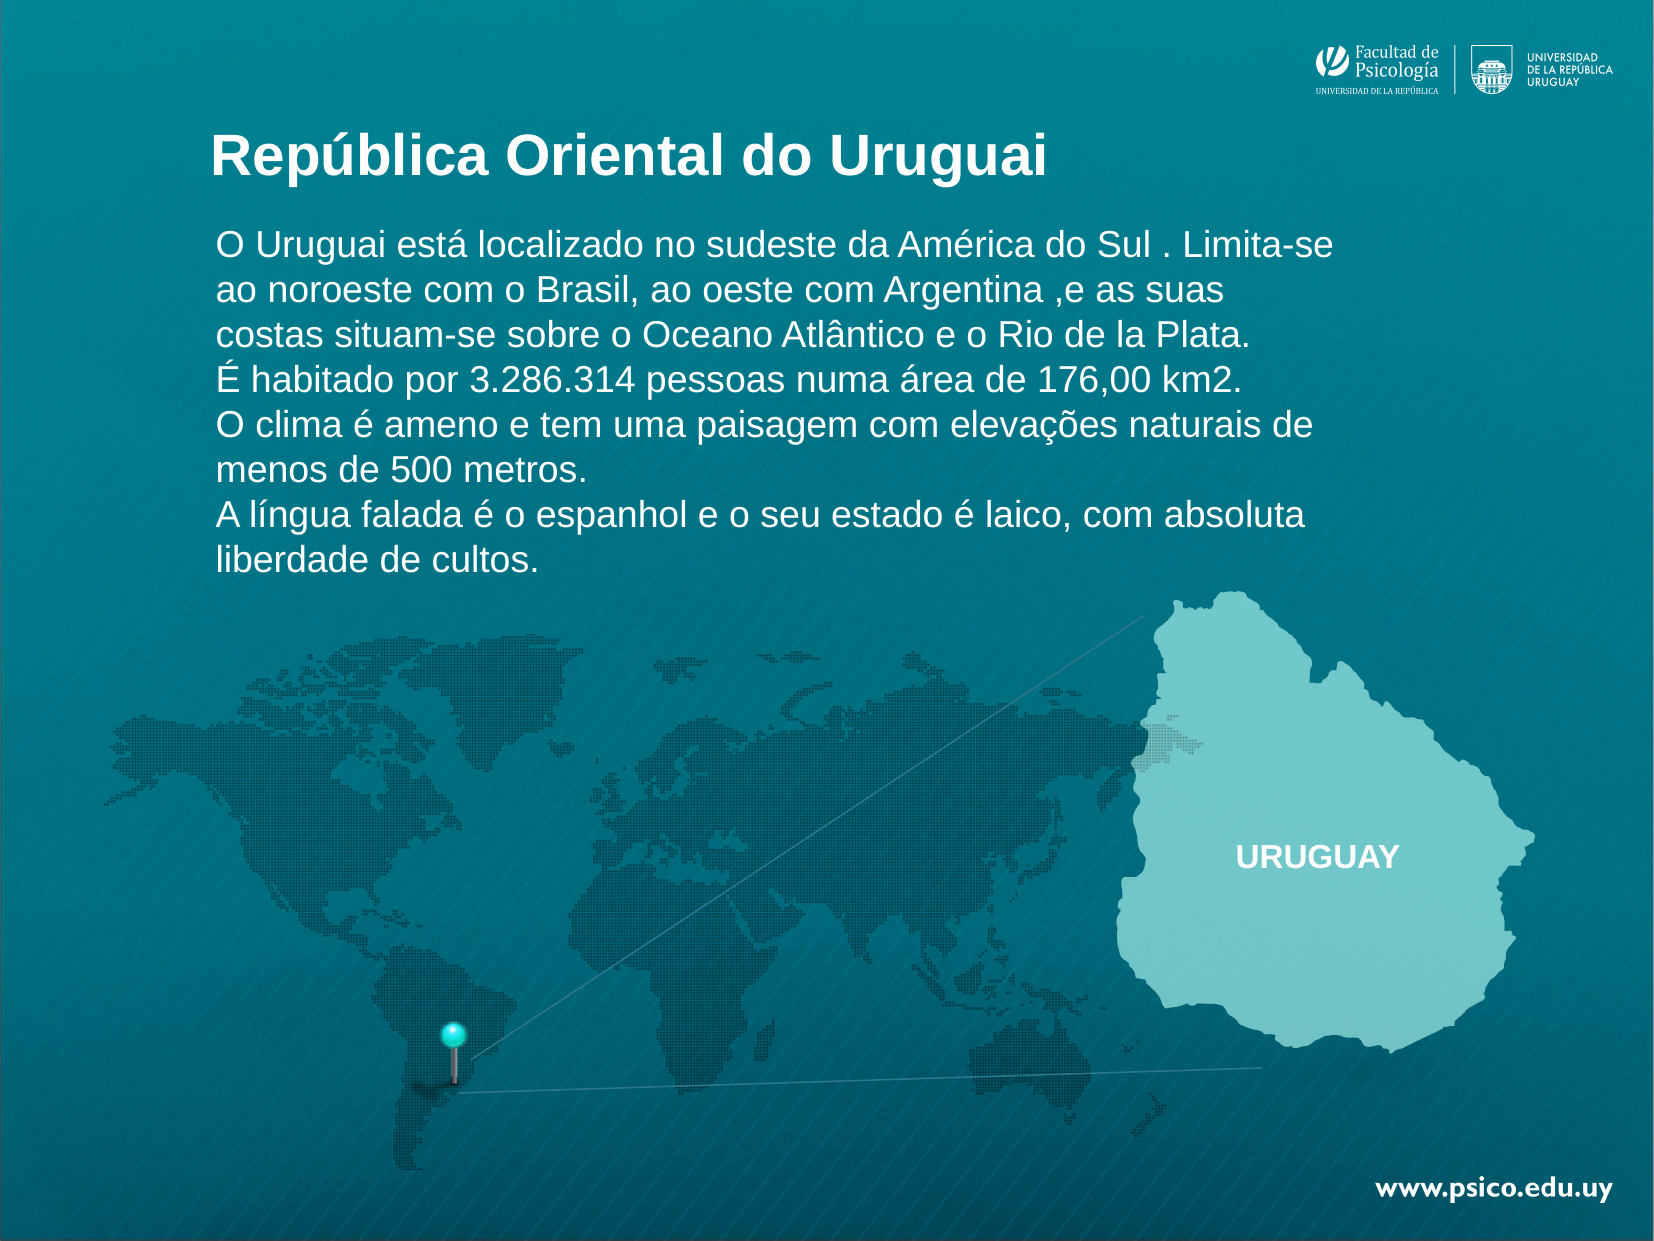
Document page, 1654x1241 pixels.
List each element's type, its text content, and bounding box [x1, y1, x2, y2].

text_box O Uruguai está localizado no sudeste da América do Sul . Limita-se ao noroeste com o Brasil, ao oeste com Argentina ,e as suas costas situam-se sobre o Oceano Atlântico e o Rio de la Plata. É habitado por 3.286.314 pessoas numa área de 176,00 km2. O clima é ameno e tem uma paisagem com elevações naturais de menos de 500 metros. A língua falada é o espanhol e o seu estado é laico, com absoluta liberdade de cultos. [200, 212, 1359, 589]
text_box URUGUAY [1220, 827, 1416, 883]
picture [0, 0, 1654, 1241]
title República Oriental do Uruguai [163, 109, 1390, 281]
